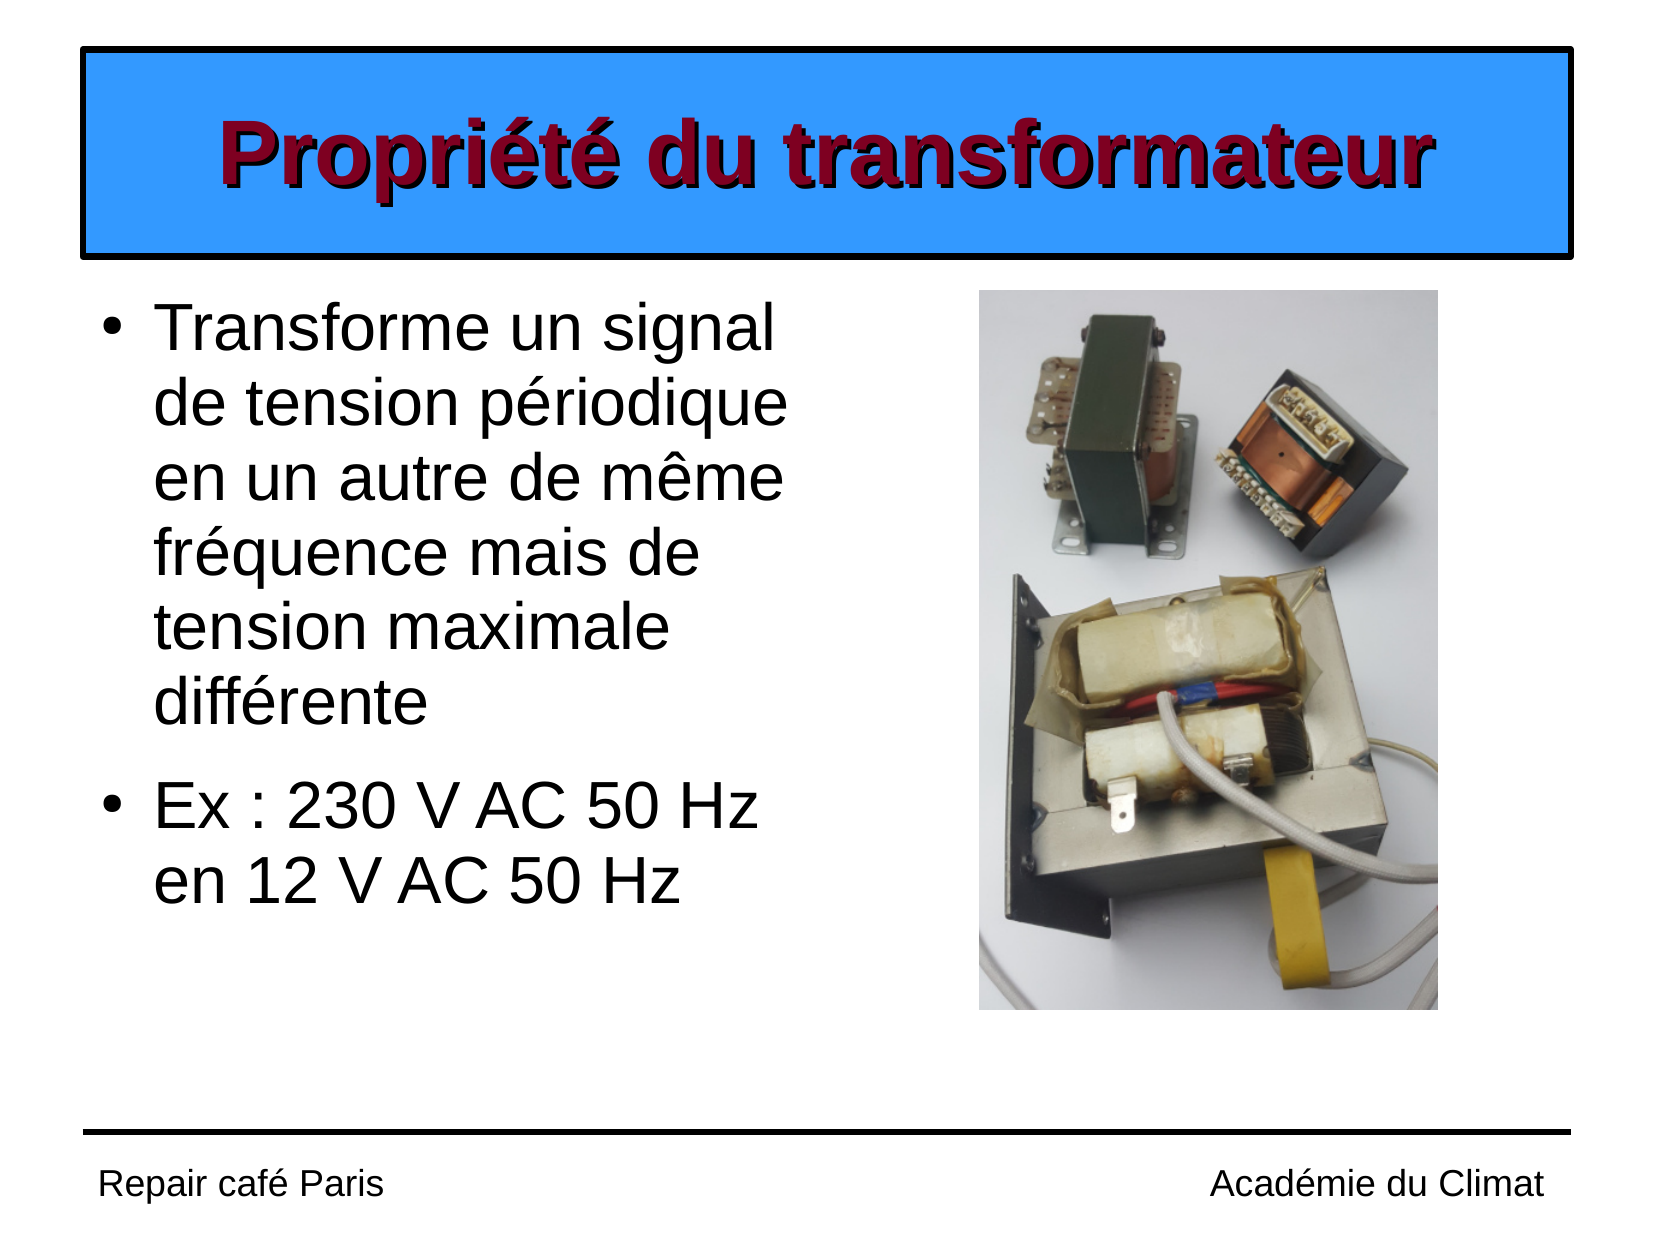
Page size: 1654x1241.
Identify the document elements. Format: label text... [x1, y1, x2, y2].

text_box Repair café Paris Académie du Climat [82, 1155, 1571, 1213]
title Propriété du transformateur [82, 49, 1571, 257]
picture [979, 290, 1438, 1010]
list Transforme un signal de tension périodique en un autre de même fréquence mais de tension maximale différente Ex : 230 V AC 50 Hz en 12 V AC 50 Hz [82, 290, 809, 1097]
